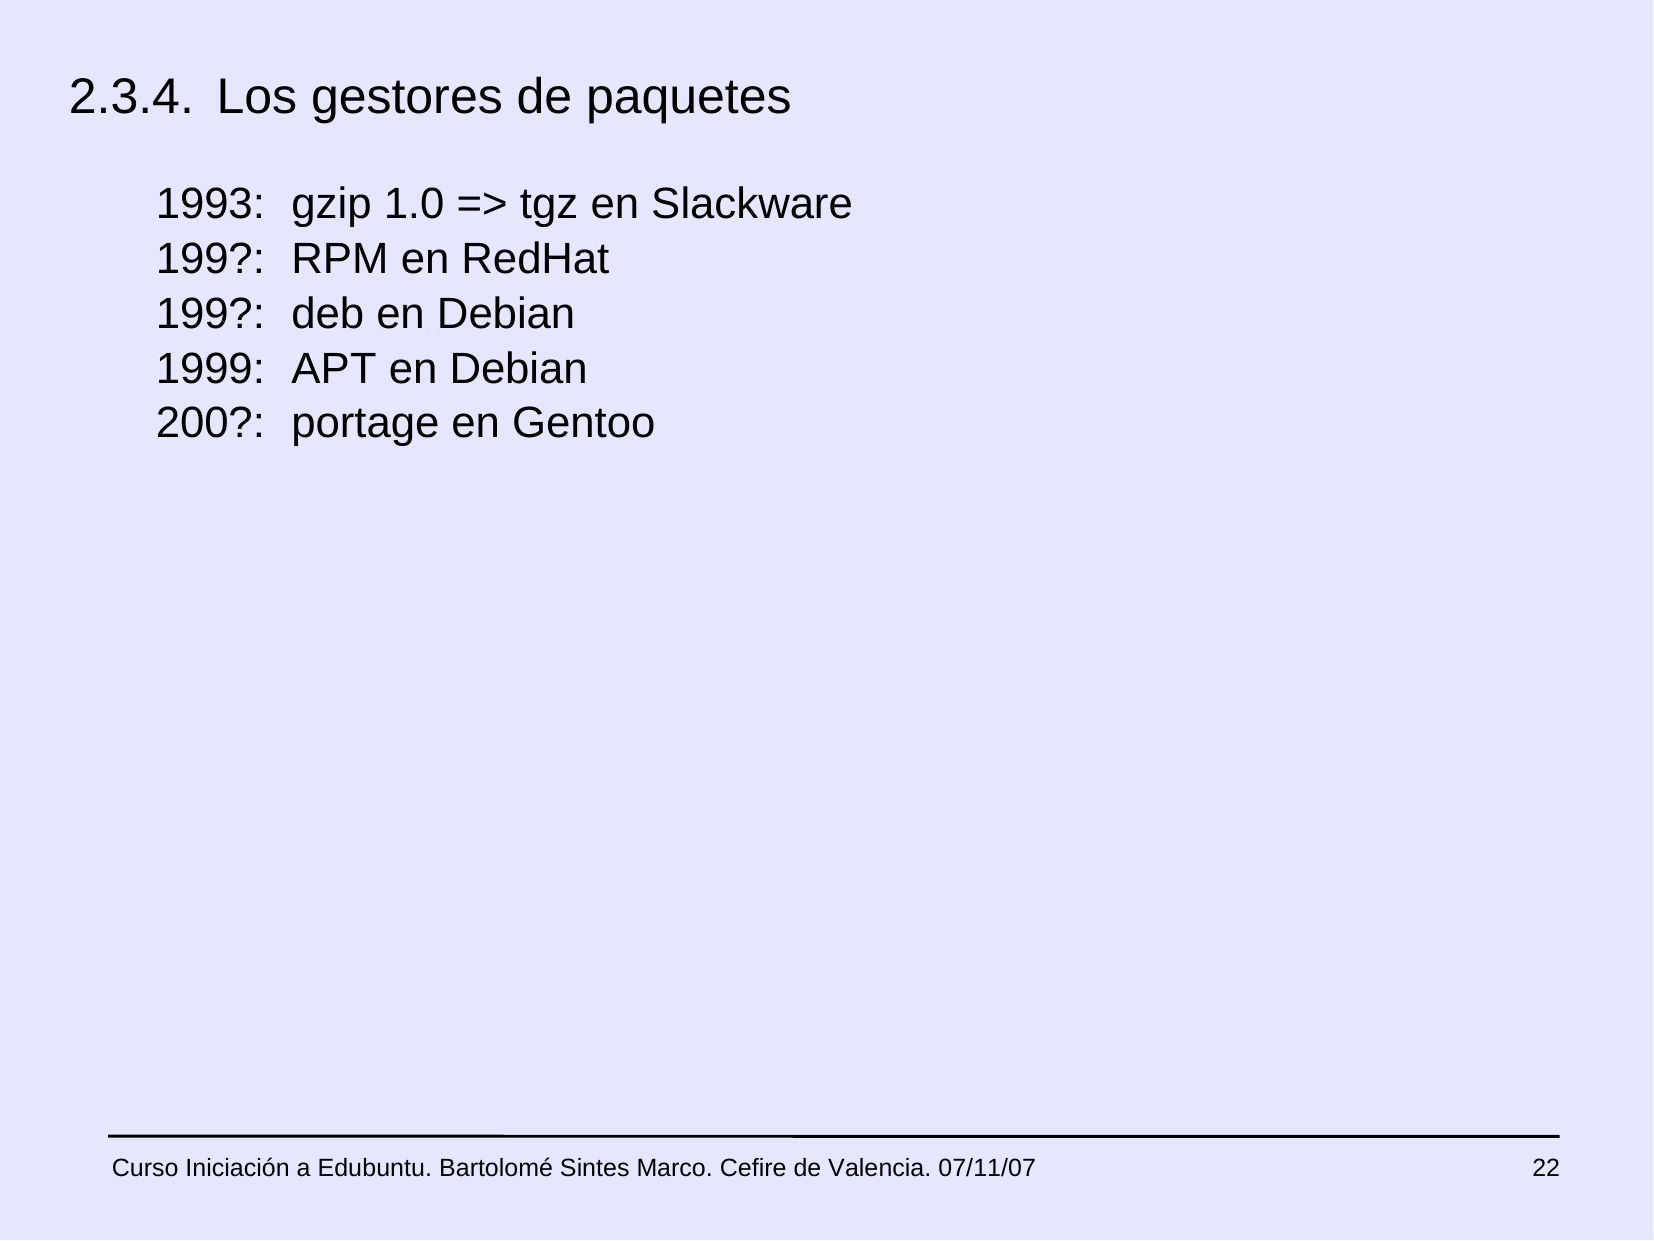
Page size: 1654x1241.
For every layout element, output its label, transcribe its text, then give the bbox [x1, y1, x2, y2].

text_box 2.3.4. Los gestores de paquetes 1993: gzip 1.0 => tgz en Slackware 199?: RPM en RedHat 199?: deb en Debian 1999: APT en Debian 200?: portage en Gentoo [69, 68, 1252, 1092]
